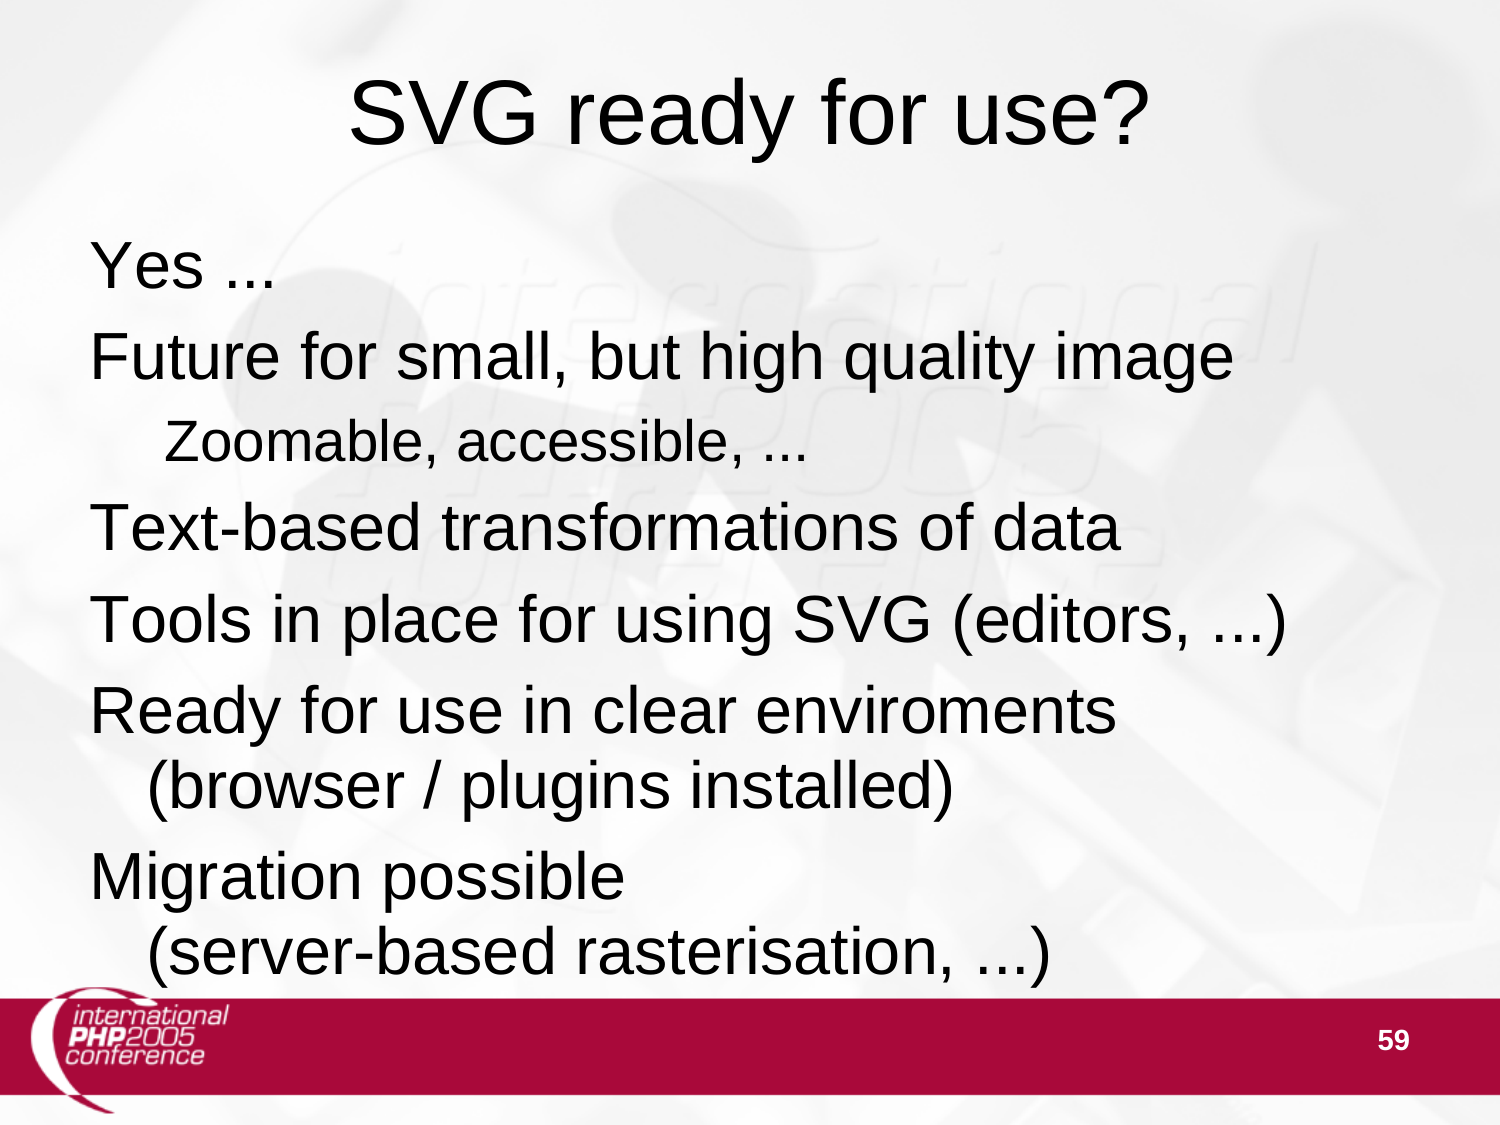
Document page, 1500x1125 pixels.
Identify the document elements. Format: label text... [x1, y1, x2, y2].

list Yes ... Future for small, but high quality image Zoomable, accessible, ... Text-based transformations of data Tools in place for using SVG (editors, ...) Ready for use in clear enviroments (browser / plugins installed) Migration possible (server-based rasterisation, ...) [75, 220, 1426, 997]
picture [0, 0, 1500, 1125]
title SVG ready for use? [75, 18, 1426, 207]
